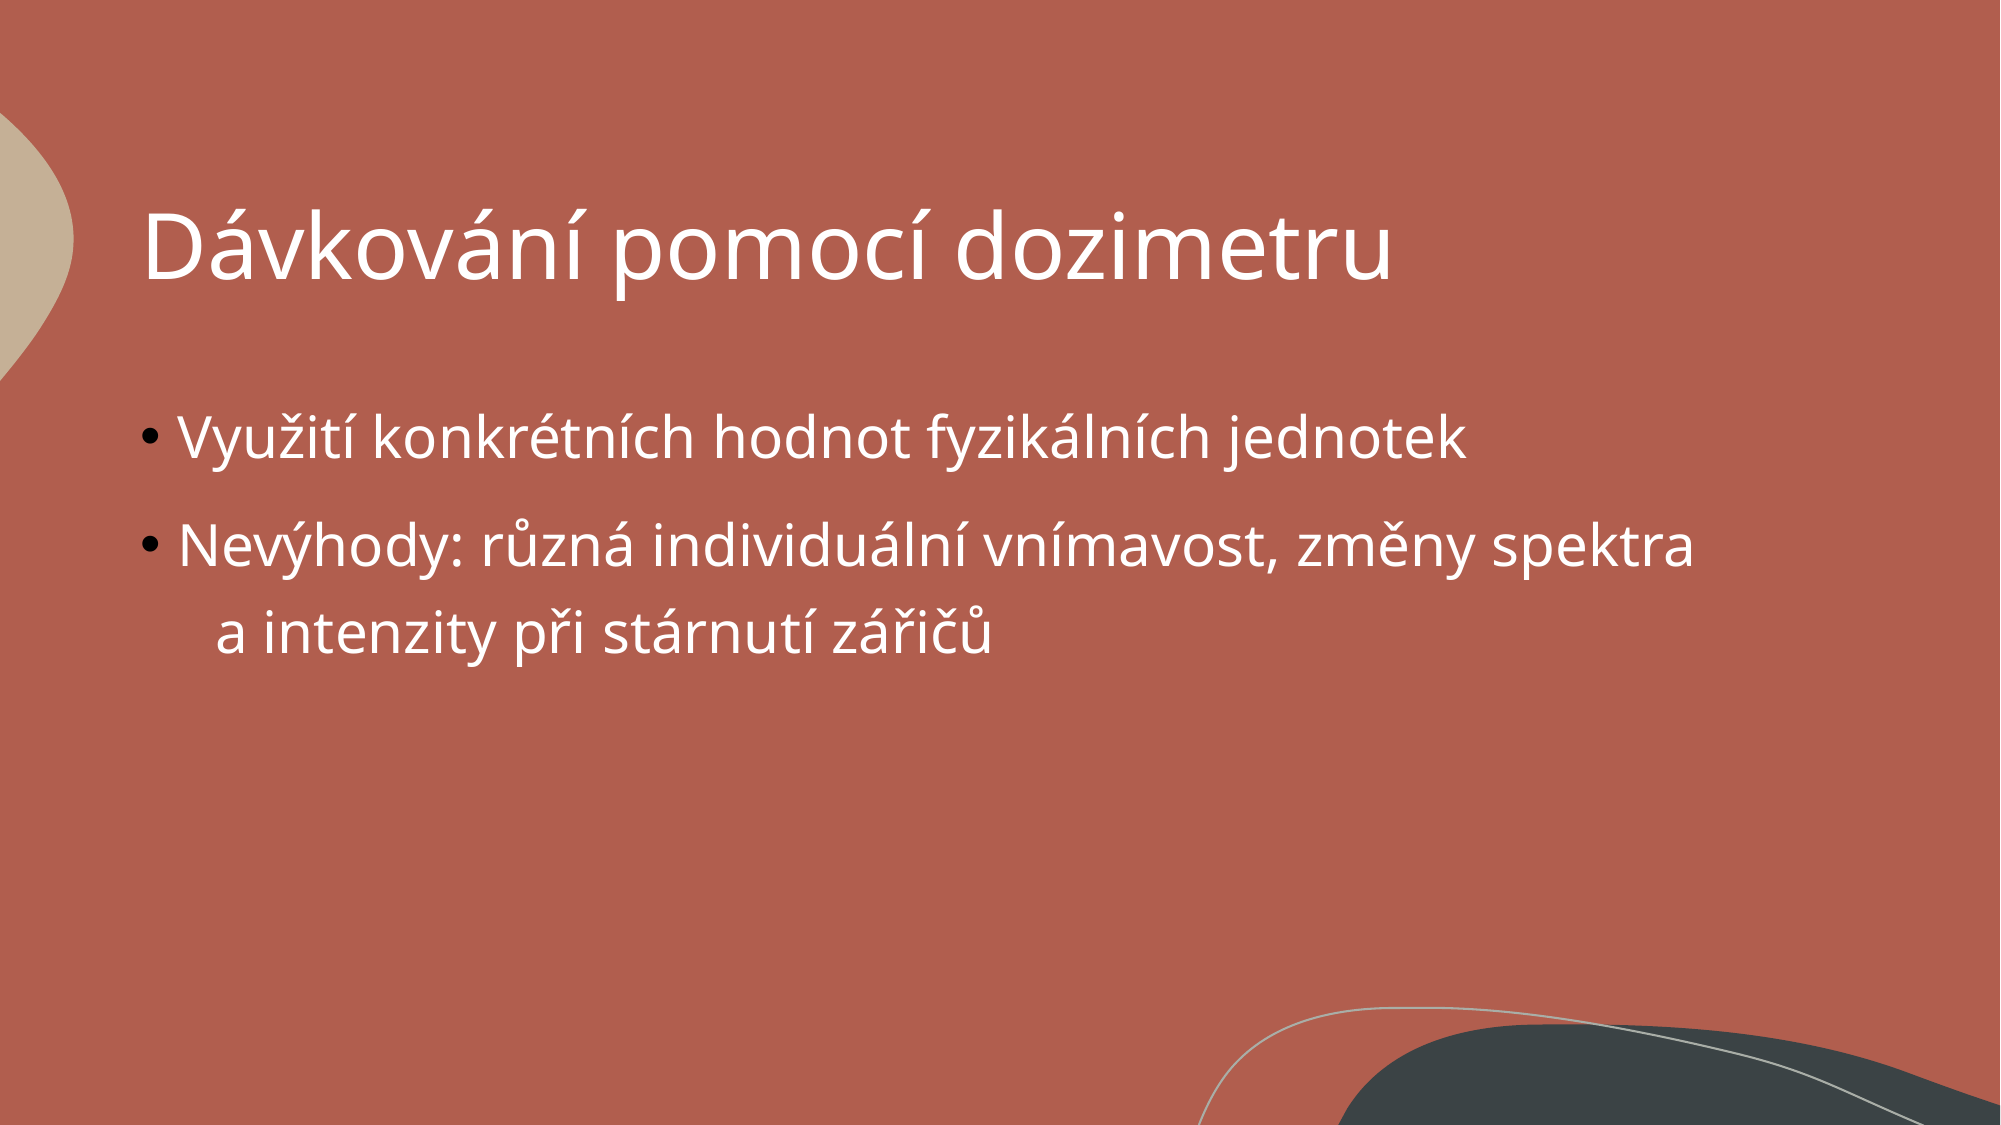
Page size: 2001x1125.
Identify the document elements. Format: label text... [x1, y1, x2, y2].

title Dávkování pomocí dozimetru [125, 125, 1876, 375]
list Využití konkrétních hodnot fyzikálních jednotek Nevýhody: různá individuální vnímavost, změny spektra a intenzity při stárnutí zářičů [125, 375, 1876, 1002]
